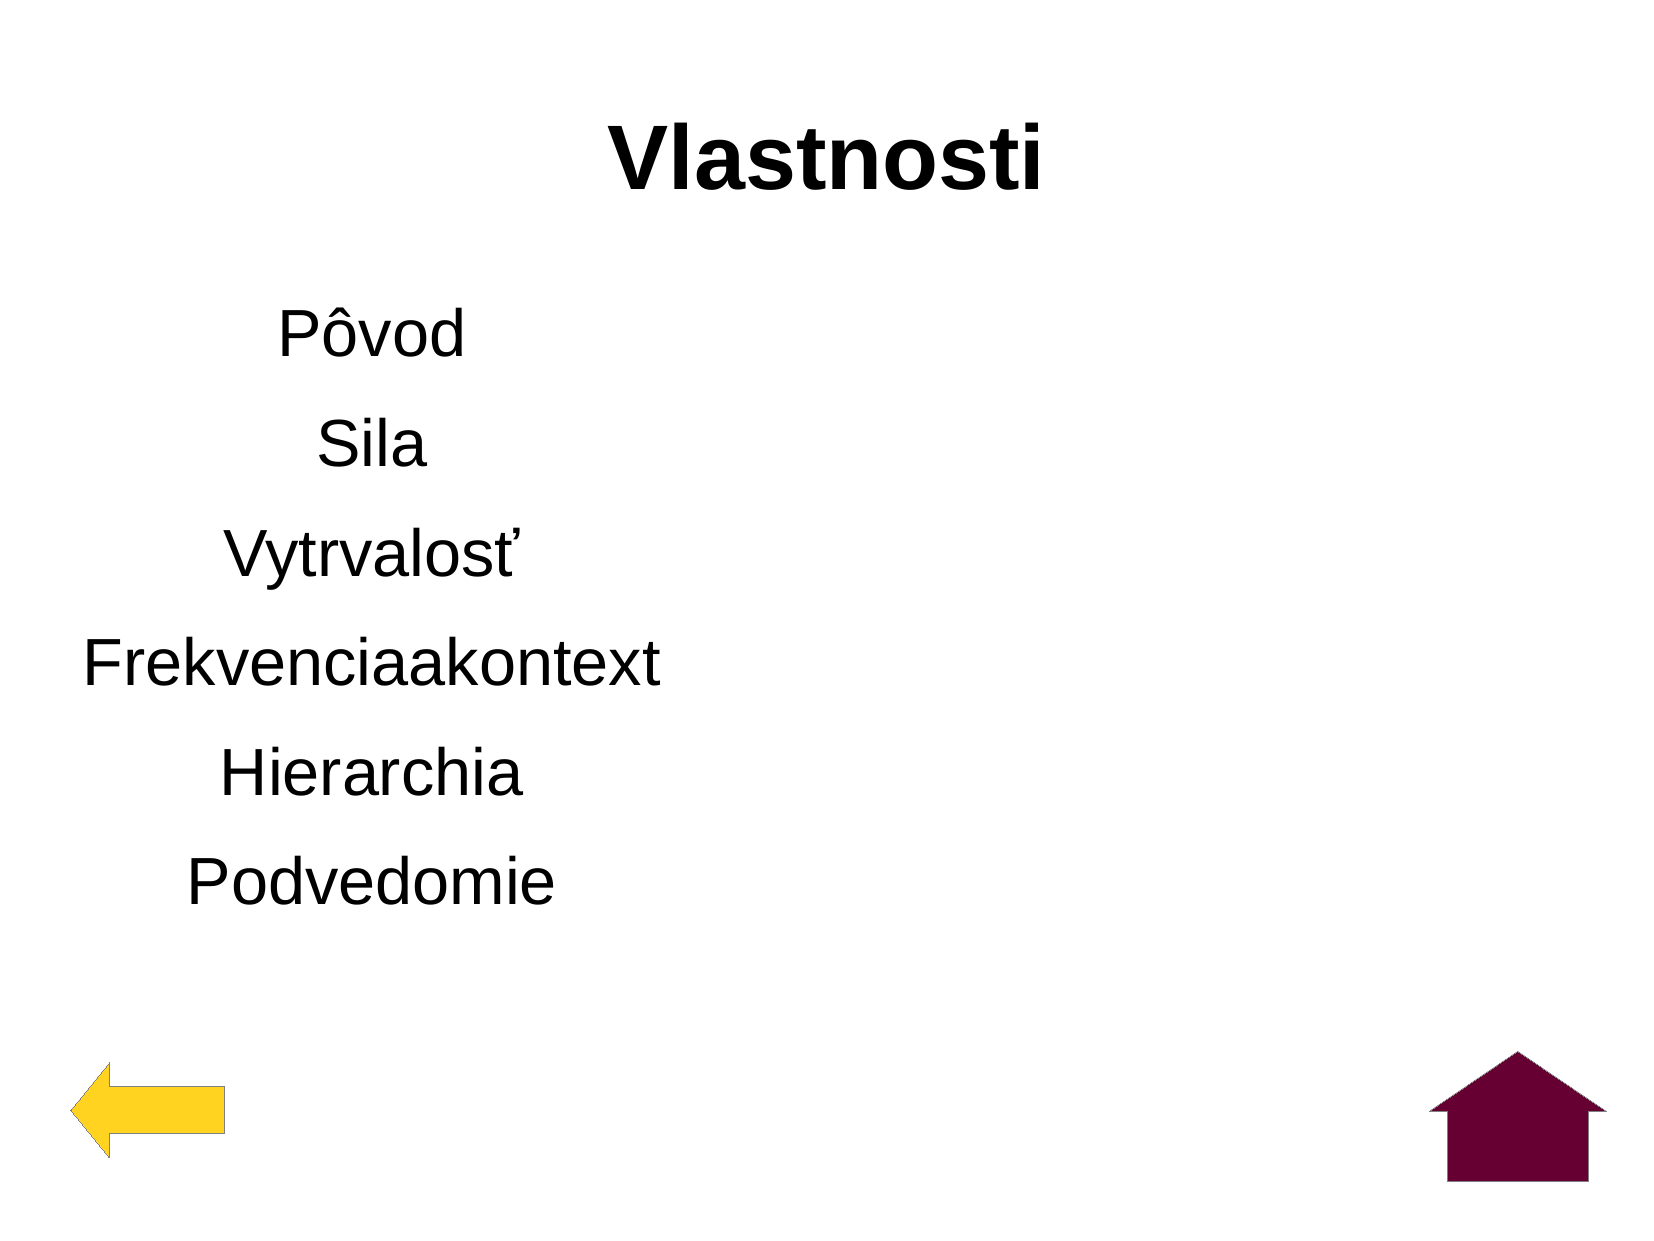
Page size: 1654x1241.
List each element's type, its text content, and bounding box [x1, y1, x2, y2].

title Vlastnosti [82, 97, 1571, 209]
text_box [70, 1062, 225, 1158]
text_box [1429, 1051, 1607, 1182]
list Pôvod Sila Vytrvalosť Frekvencia a kontext Hierarchia Podvedomie [82, 290, 1571, 1033]
